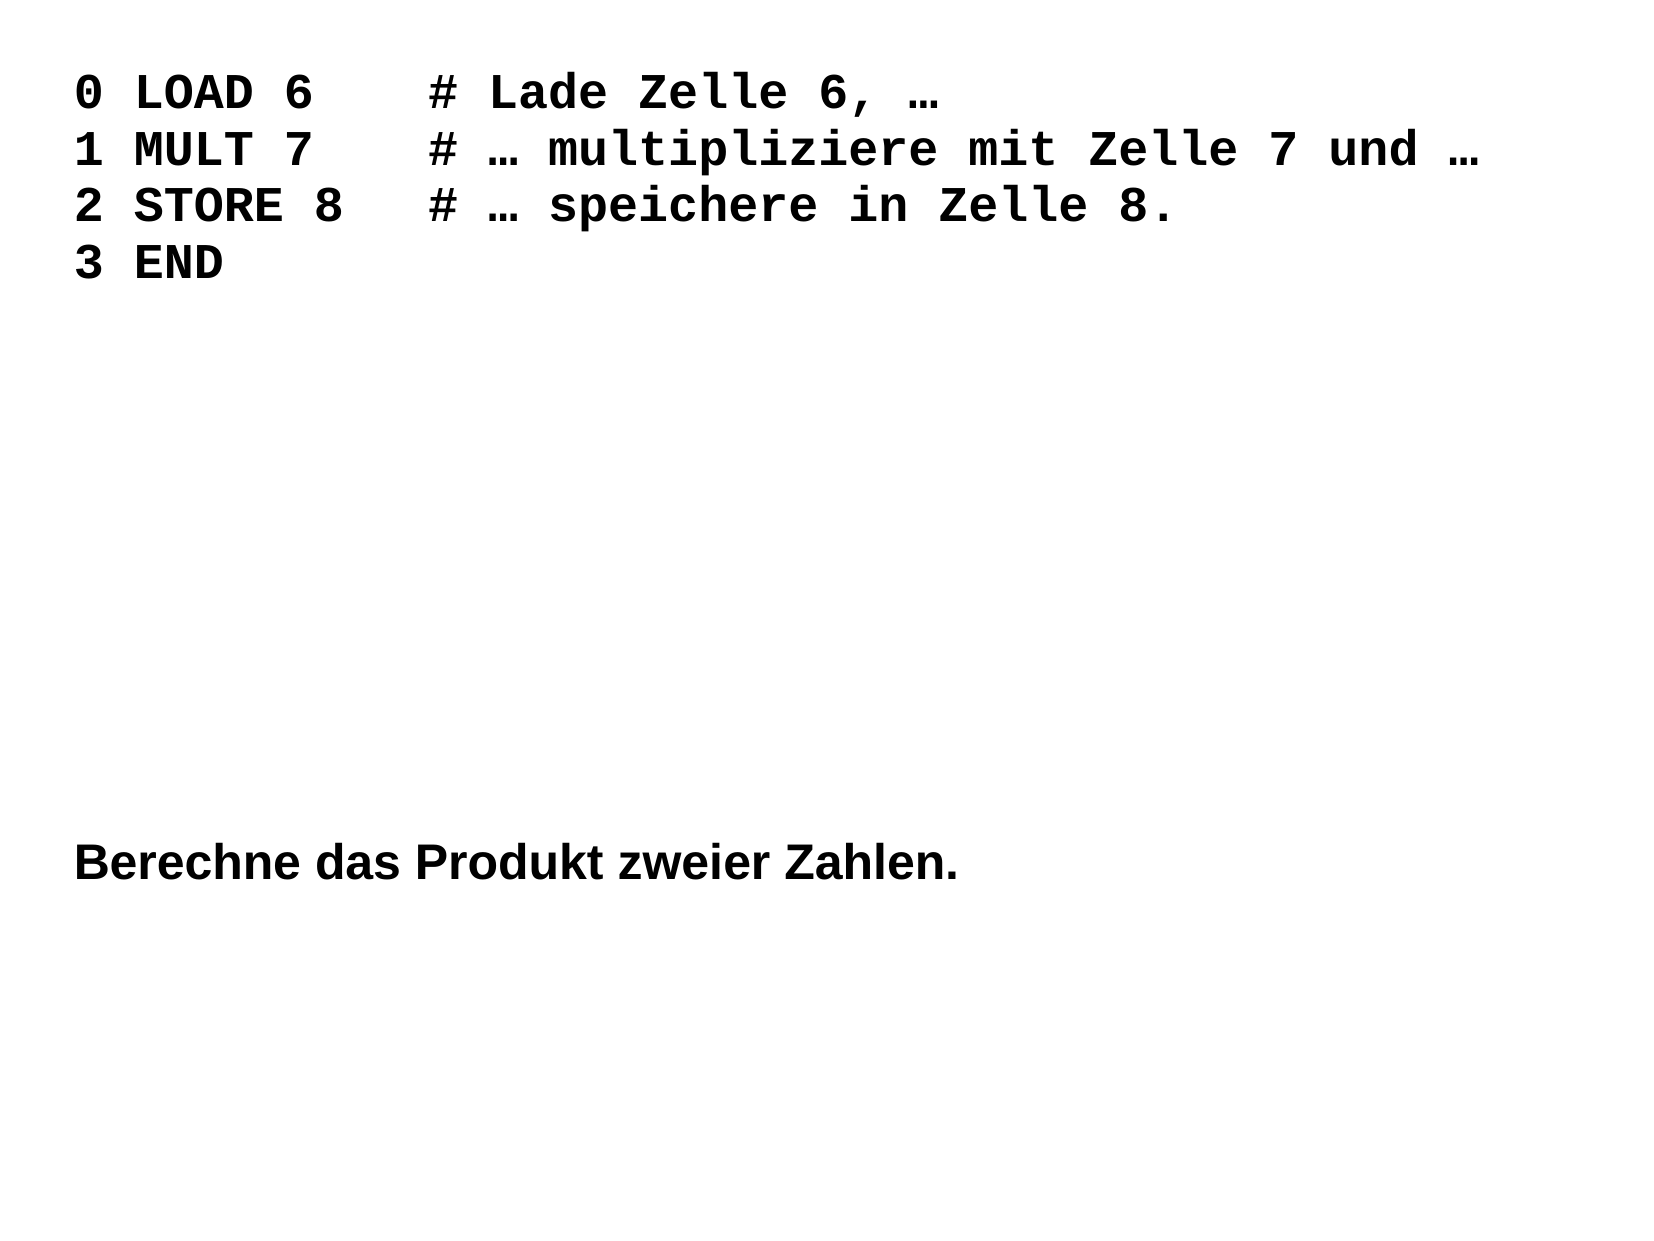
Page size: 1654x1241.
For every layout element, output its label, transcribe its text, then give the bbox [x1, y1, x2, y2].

text_box Berechne das Produkt zweier Zahlen. [59, 826, 1595, 899]
text_box 0 LOAD 6 1 MULT 7 2 STORE 8 3 END [59, 59, 384, 301]
text_box # Lade Zelle 6, … # … multipliziere mit Zelle 7 und … # … speichere in Zelle 8. [413, 59, 1625, 301]
